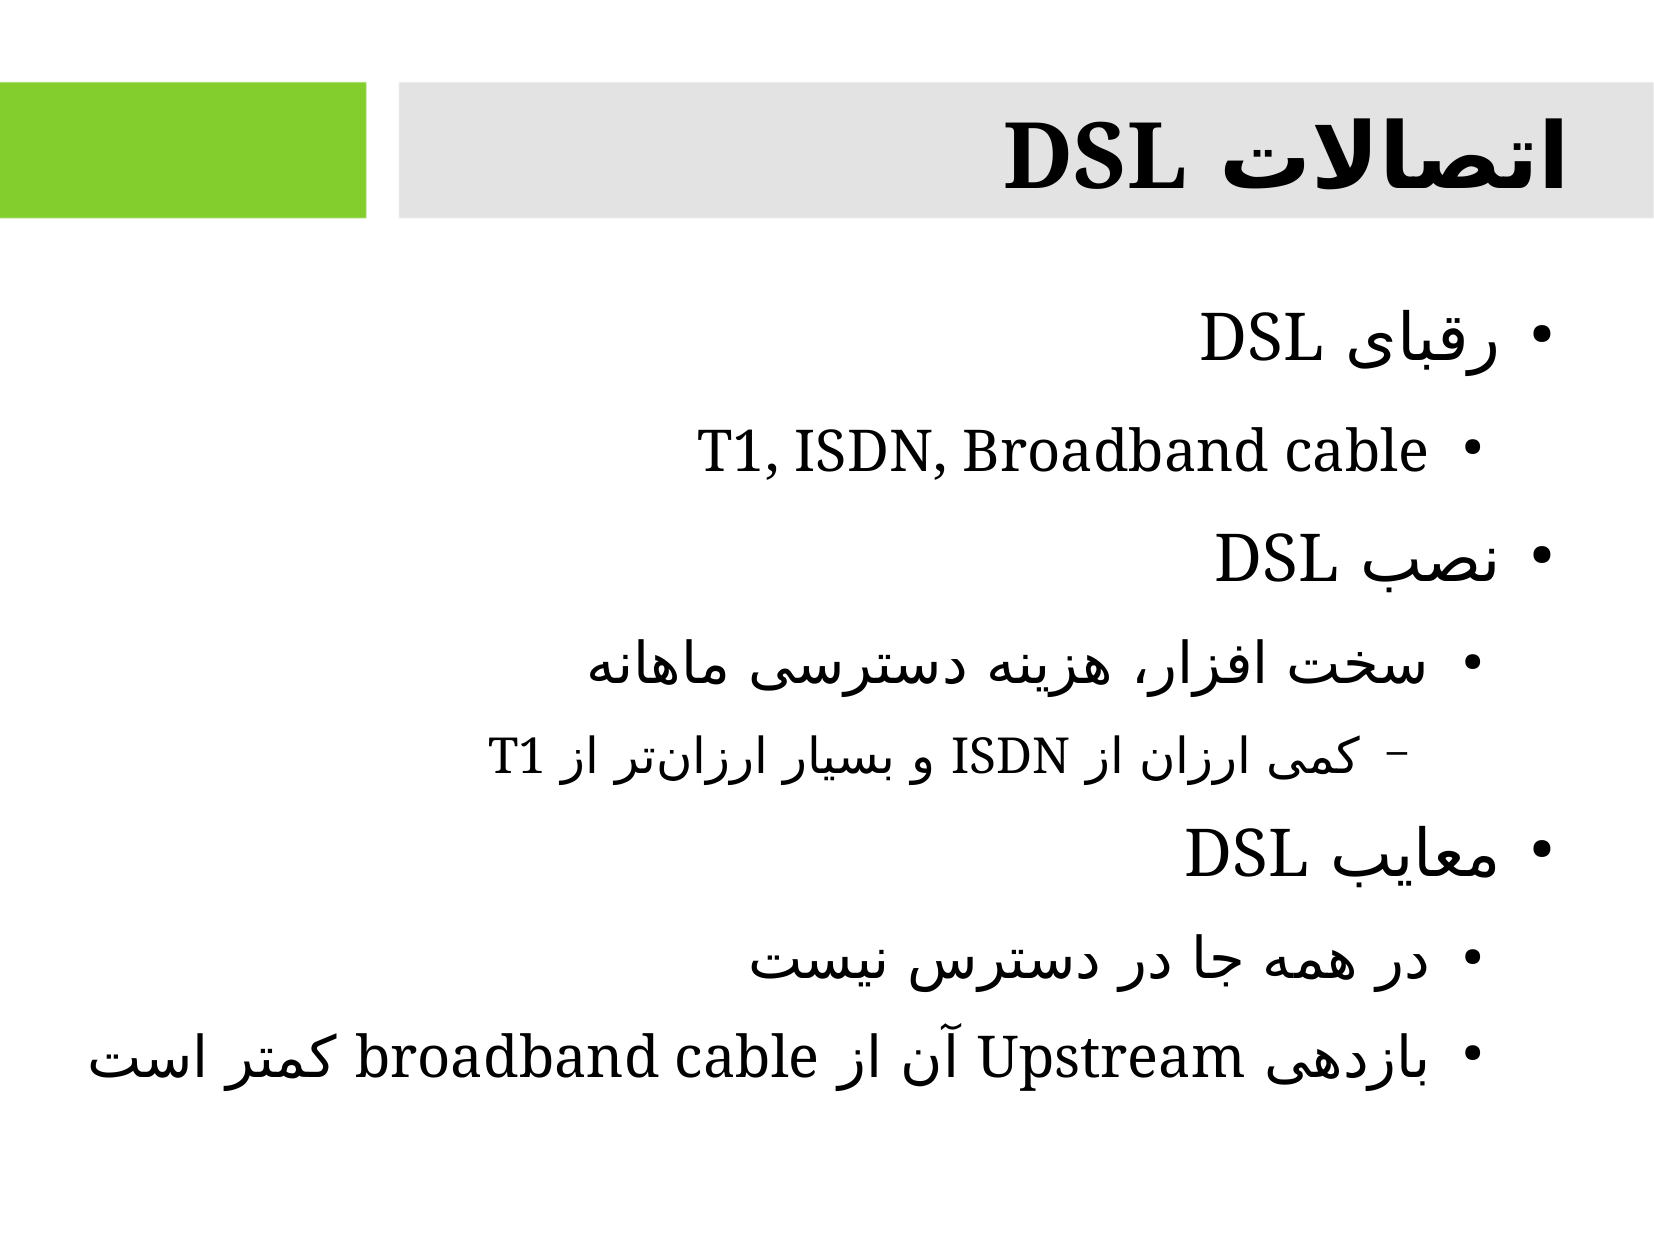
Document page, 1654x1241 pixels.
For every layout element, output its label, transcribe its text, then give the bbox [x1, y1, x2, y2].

picture [0, 0, 1654, 1241]
title اتصالات DSL [82, 49, 1571, 257]
list رقبای DSL T1, ISDN, Broadband cable نصب DSL سخت افزار، هزینه دسترسی ماهانه کمی ارزان از ISDN و بسیار ارزان‌تر از T1 معایب DSL در همه جا در دسترس نیست بازدهی Upstream آن از broadband cable کمتر است [82, 290, 1571, 1109]
